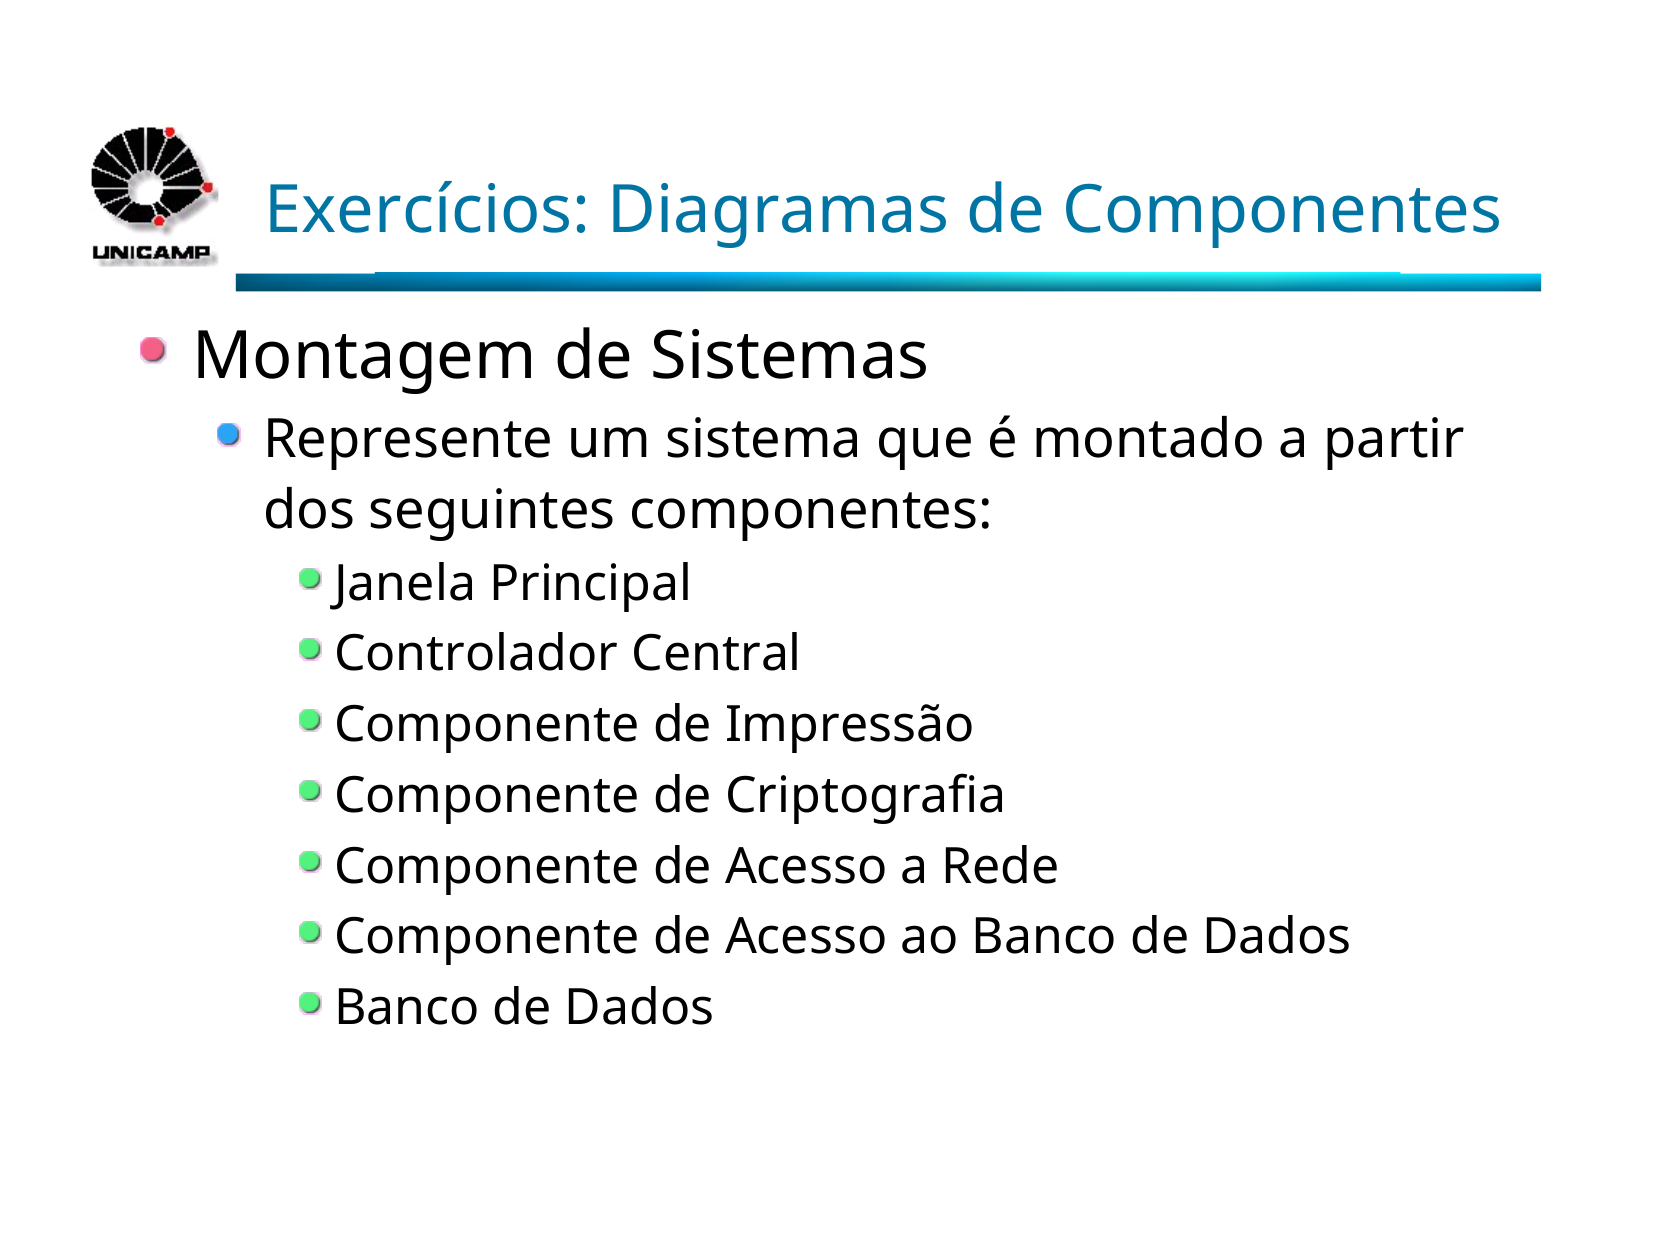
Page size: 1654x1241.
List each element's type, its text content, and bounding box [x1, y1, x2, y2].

title Exercícios: Diagramas de Componentes [264, 57, 1534, 250]
list Montagem de Sistemas Represente um sistema que é montado a partir dos seguintes componentes: Janela Principal Controlador Central Componente de Impressão Componente de Criptografia Componente de Acesso a Rede Componente de Acesso ao Banco de Dados Banco de Dados [121, 309, 1534, 1167]
picture [125, 272, 1654, 295]
